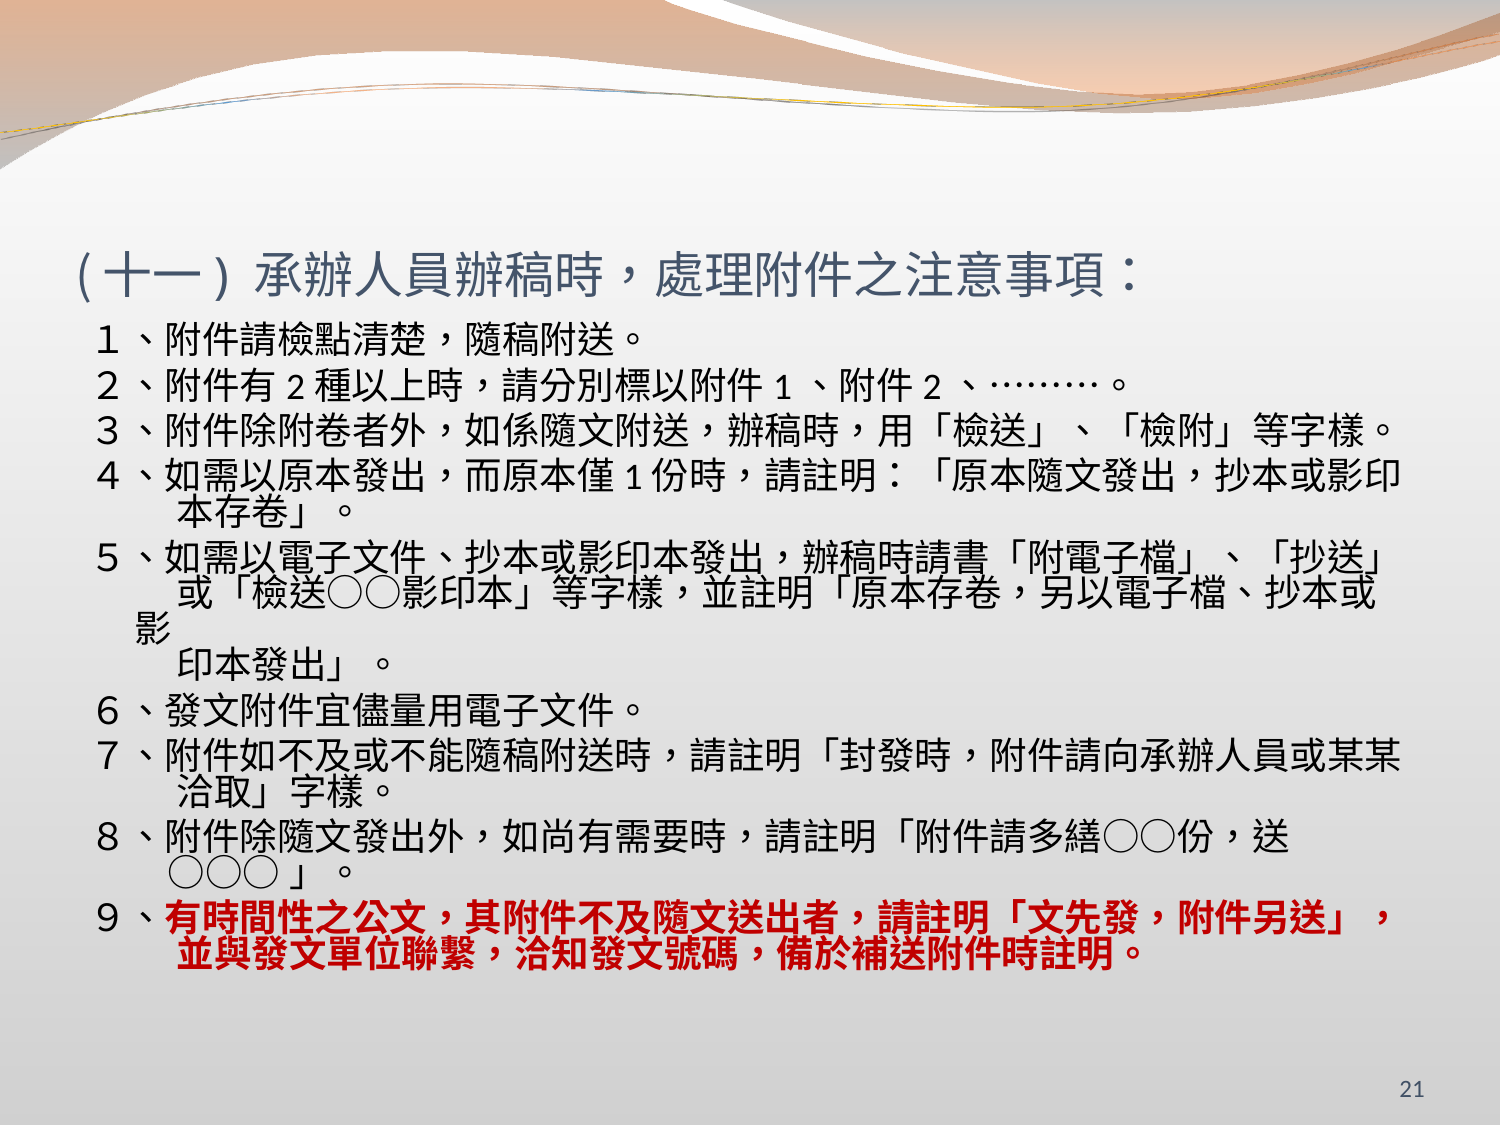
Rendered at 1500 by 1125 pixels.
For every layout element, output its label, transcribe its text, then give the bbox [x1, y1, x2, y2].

list １、附件請檢點清楚，隨稿附送。 ２、附件有2種以上時，請分別標以附件1、附件2、………。 ３、附件除附卷者外，如係隨文附送，辦稿時，用「檢送」、「檢附」等字樣。 ４、如需以原本發出，而原本僅1份時，請註明：「原本隨文發出，抄本或影印 本存卷」。 ５、如需以電子文件、抄本或影印本發出，辦稿時請書「附電子檔」、「抄送」 或「檢送○○影印本」等字樣，並註明「原本存卷，另以電子檔、抄本或影 印本發出」。 ６、發文附件宜儘量用電子文件。 ７、附件如不及或不能隨稿附送時，請註明「封發時，附件請向承辦人員或某某 洽取」字樣。 ８、附件除隨文發出外，如尚有需要時，請註明「附件請多繕○○份，送 ○○○」。 ９、有時間性之公文，其附件不及隨文送出者，請註明「文先發，附件另送」， 並與發文單位聯繫，洽知發文號碼，備於補送附件時註明。 [75, 317, 1426, 1038]
text_box <編號> [1299, 1042, 1426, 1103]
picture [0, 33, 1500, 140]
title (十一) 承辦人員辦稿時，處理附件之注意事項： [75, 115, 1426, 304]
